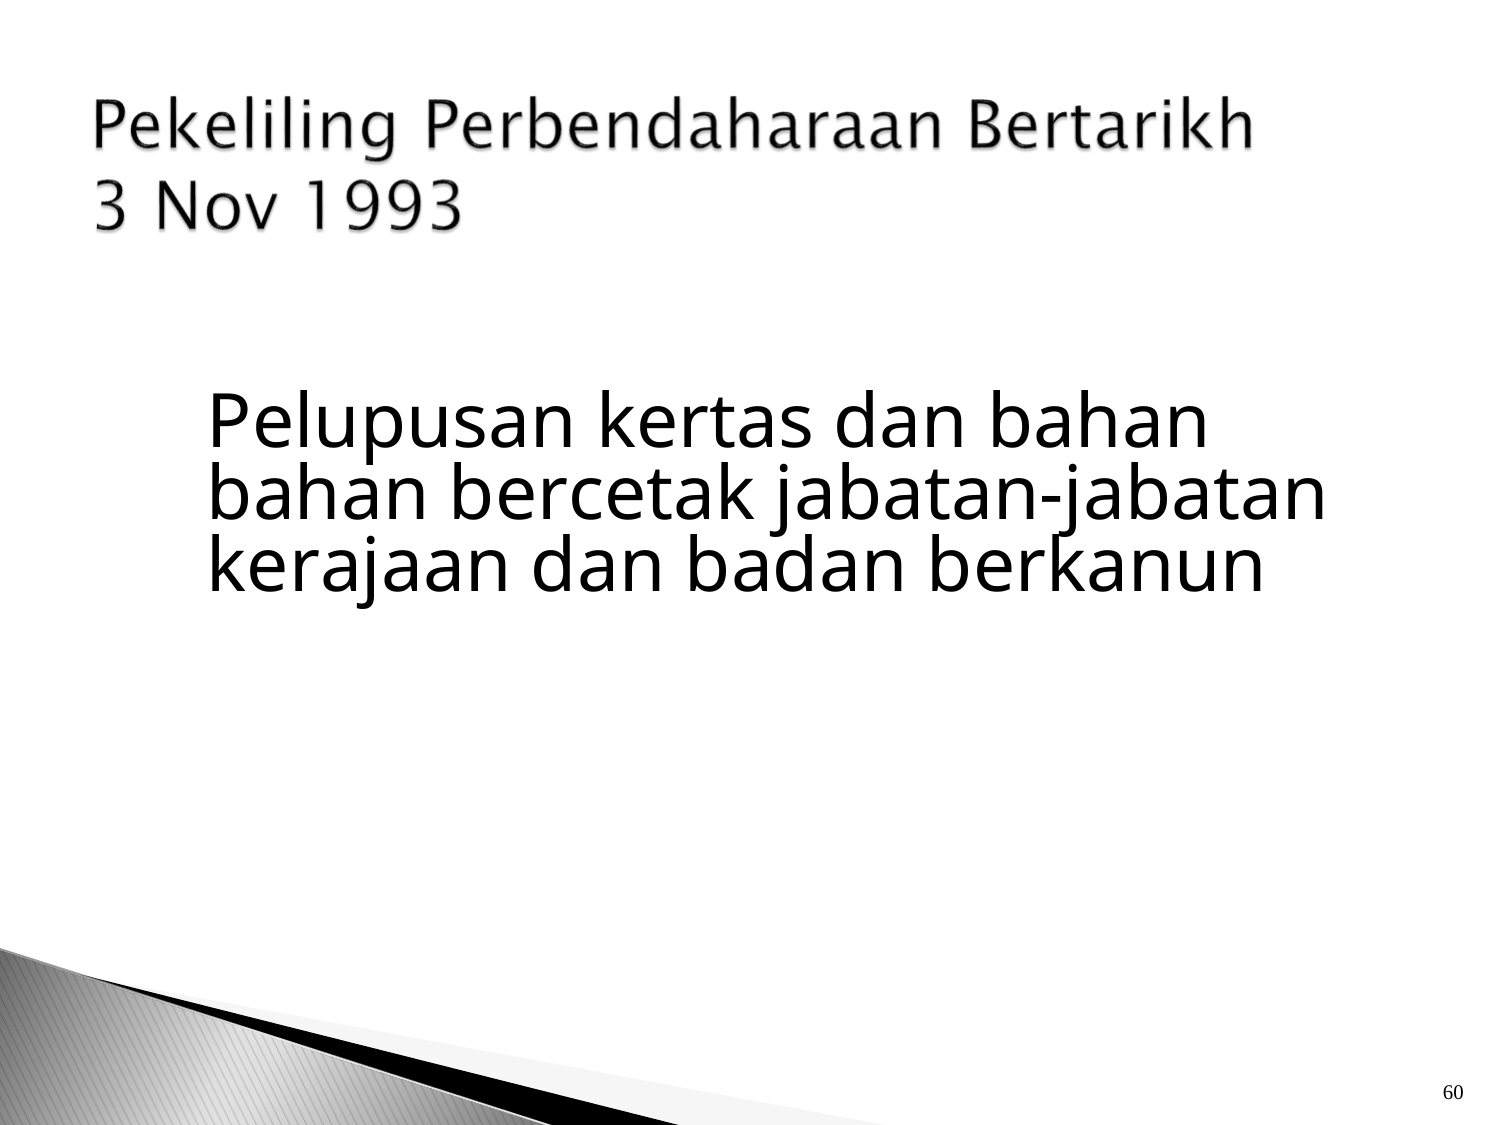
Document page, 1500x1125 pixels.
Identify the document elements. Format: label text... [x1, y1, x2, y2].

picture [75, 83, 1464, 259]
list Pelupusan kertas dan bahan bahan bercetak jabatan-jabatan kerajaan dan badan berkanun [90, 264, 1353, 991]
text_box <number> [1418, 1051, 1479, 1112]
picture [0, 947, 559, 1125]
